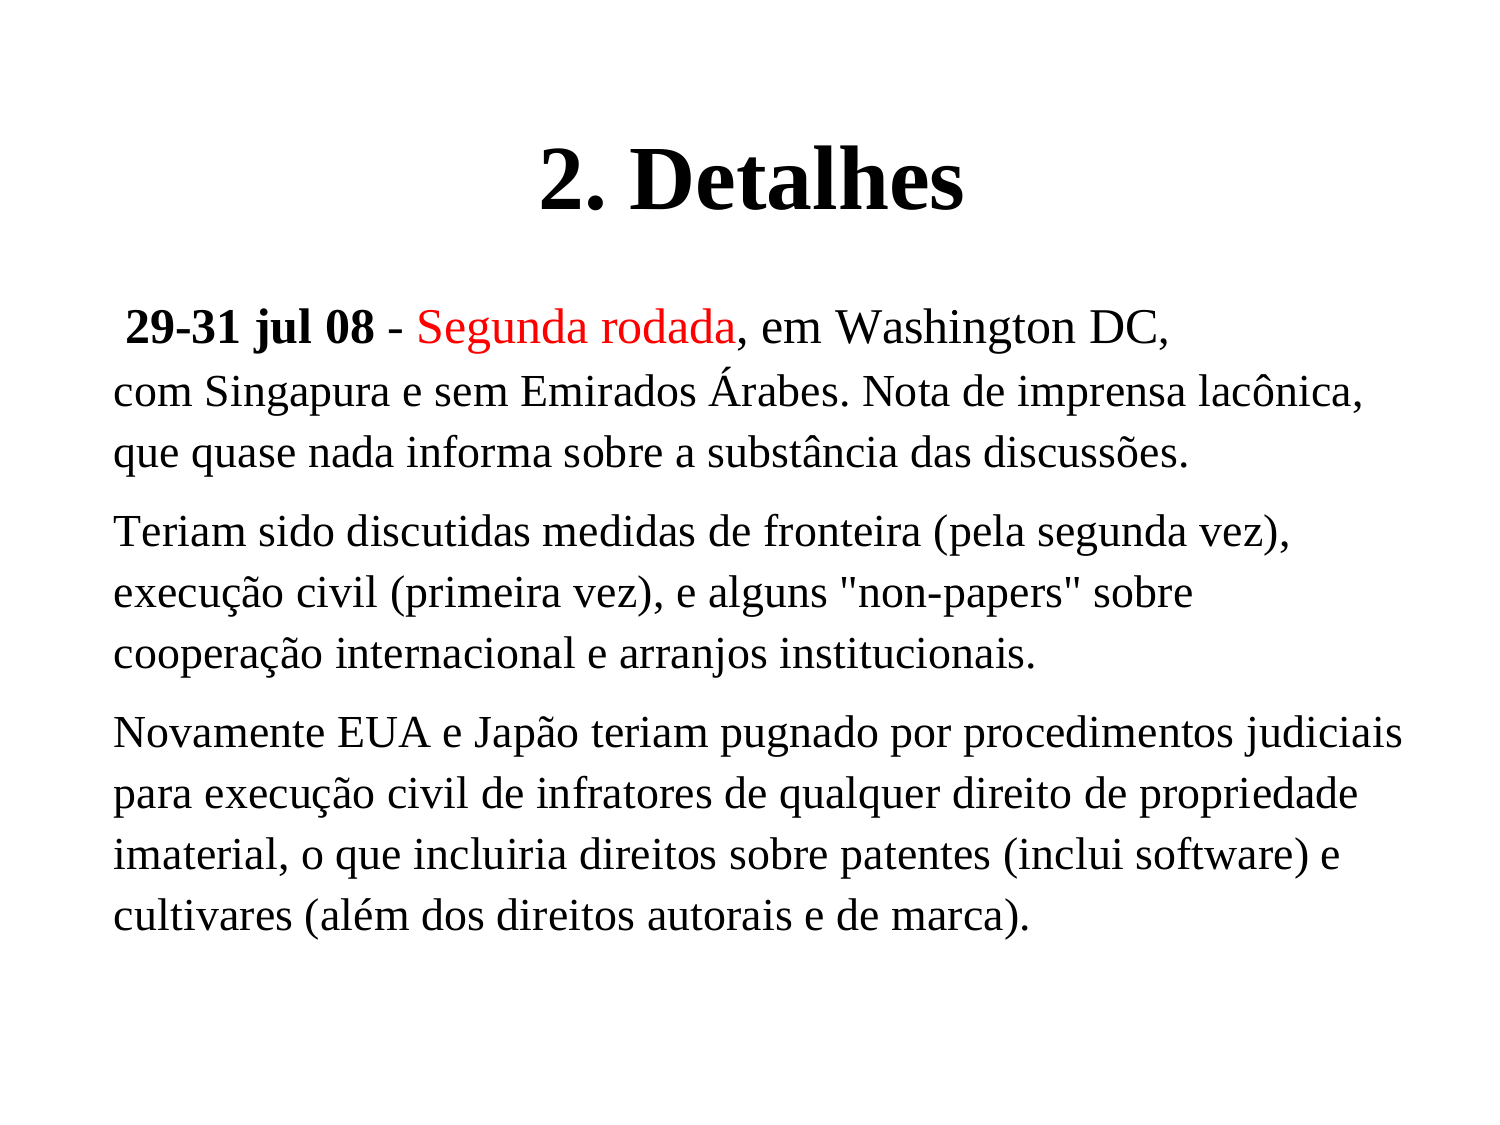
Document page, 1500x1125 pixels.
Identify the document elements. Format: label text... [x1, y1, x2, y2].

title 2. Detalhes [87, 52, 1416, 307]
text_box 29-31 jul 08 - Segunda rodada, em Washington DC, com Singapura e sem Emirados Árabes. Nota de imprensa lacônica, que quase nada informa sobre a substância das discussões. Teriam sido discutidas medidas de fronteira (pela segunda vez), execução civil (primeira vez), e alguns "non-papers" sobre cooperação internacional e arranjos institucionais. Novamente EUA e Japão teriam pugnado por procedimentos judiciais para execução civil de infratores de qualquer direito de propriedade imaterial, o que incluiria direitos sobre patentes (inclui software) e cultivares (além dos direitos autorais e de marca). [98, 280, 1425, 970]
